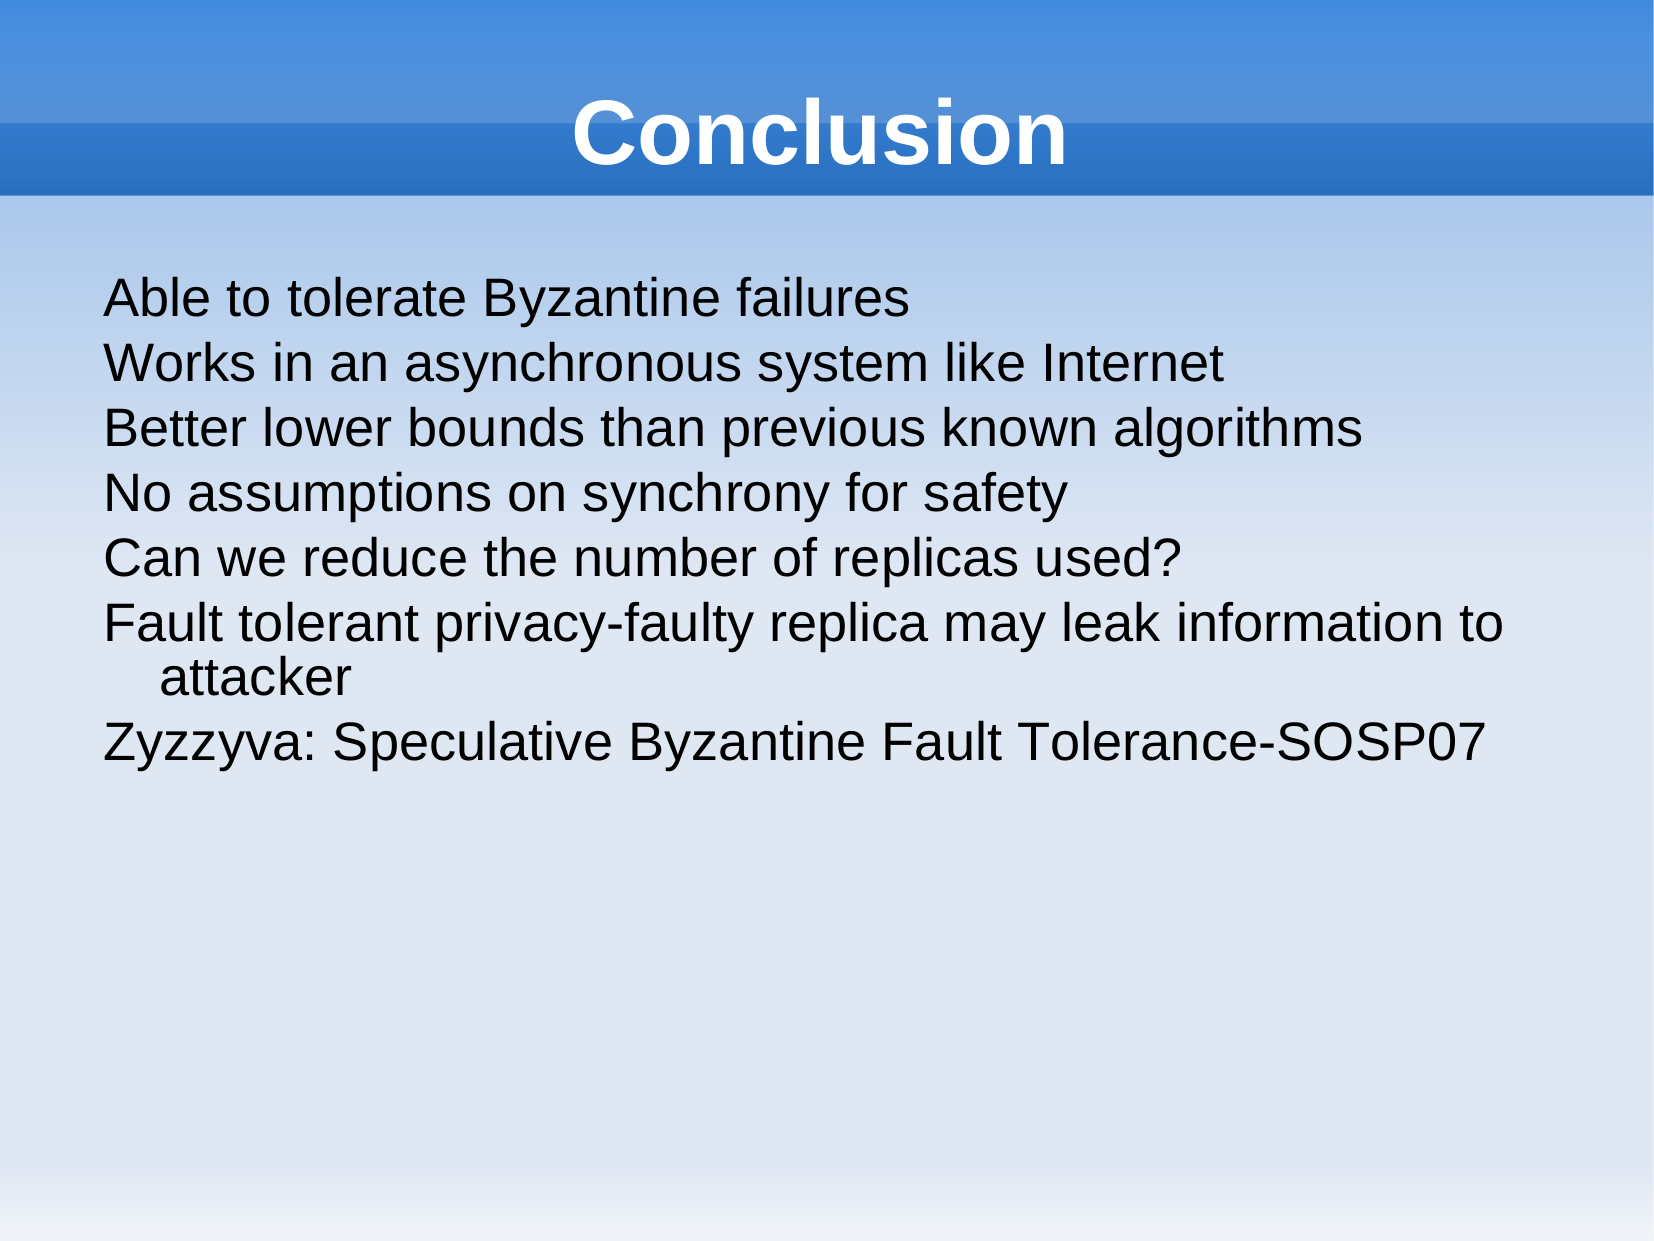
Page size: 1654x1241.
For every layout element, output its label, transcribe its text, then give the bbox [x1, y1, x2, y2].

title Conclusion [76, 29, 1565, 237]
list Able to tolerate Byzantine failures Works in an asynchronous system like Internet Better lower bounds than previous known algorithms No assumptions on synchrony for safety Can we reduce the number of replicas used? Fault tolerant privacy-faulty replica may leak information to attacker Zyzzyva: Speculative Byzantine Fault Tolerance-SOSP07 [88, 265, 1577, 1085]
picture [0, 0, 1654, 1241]
